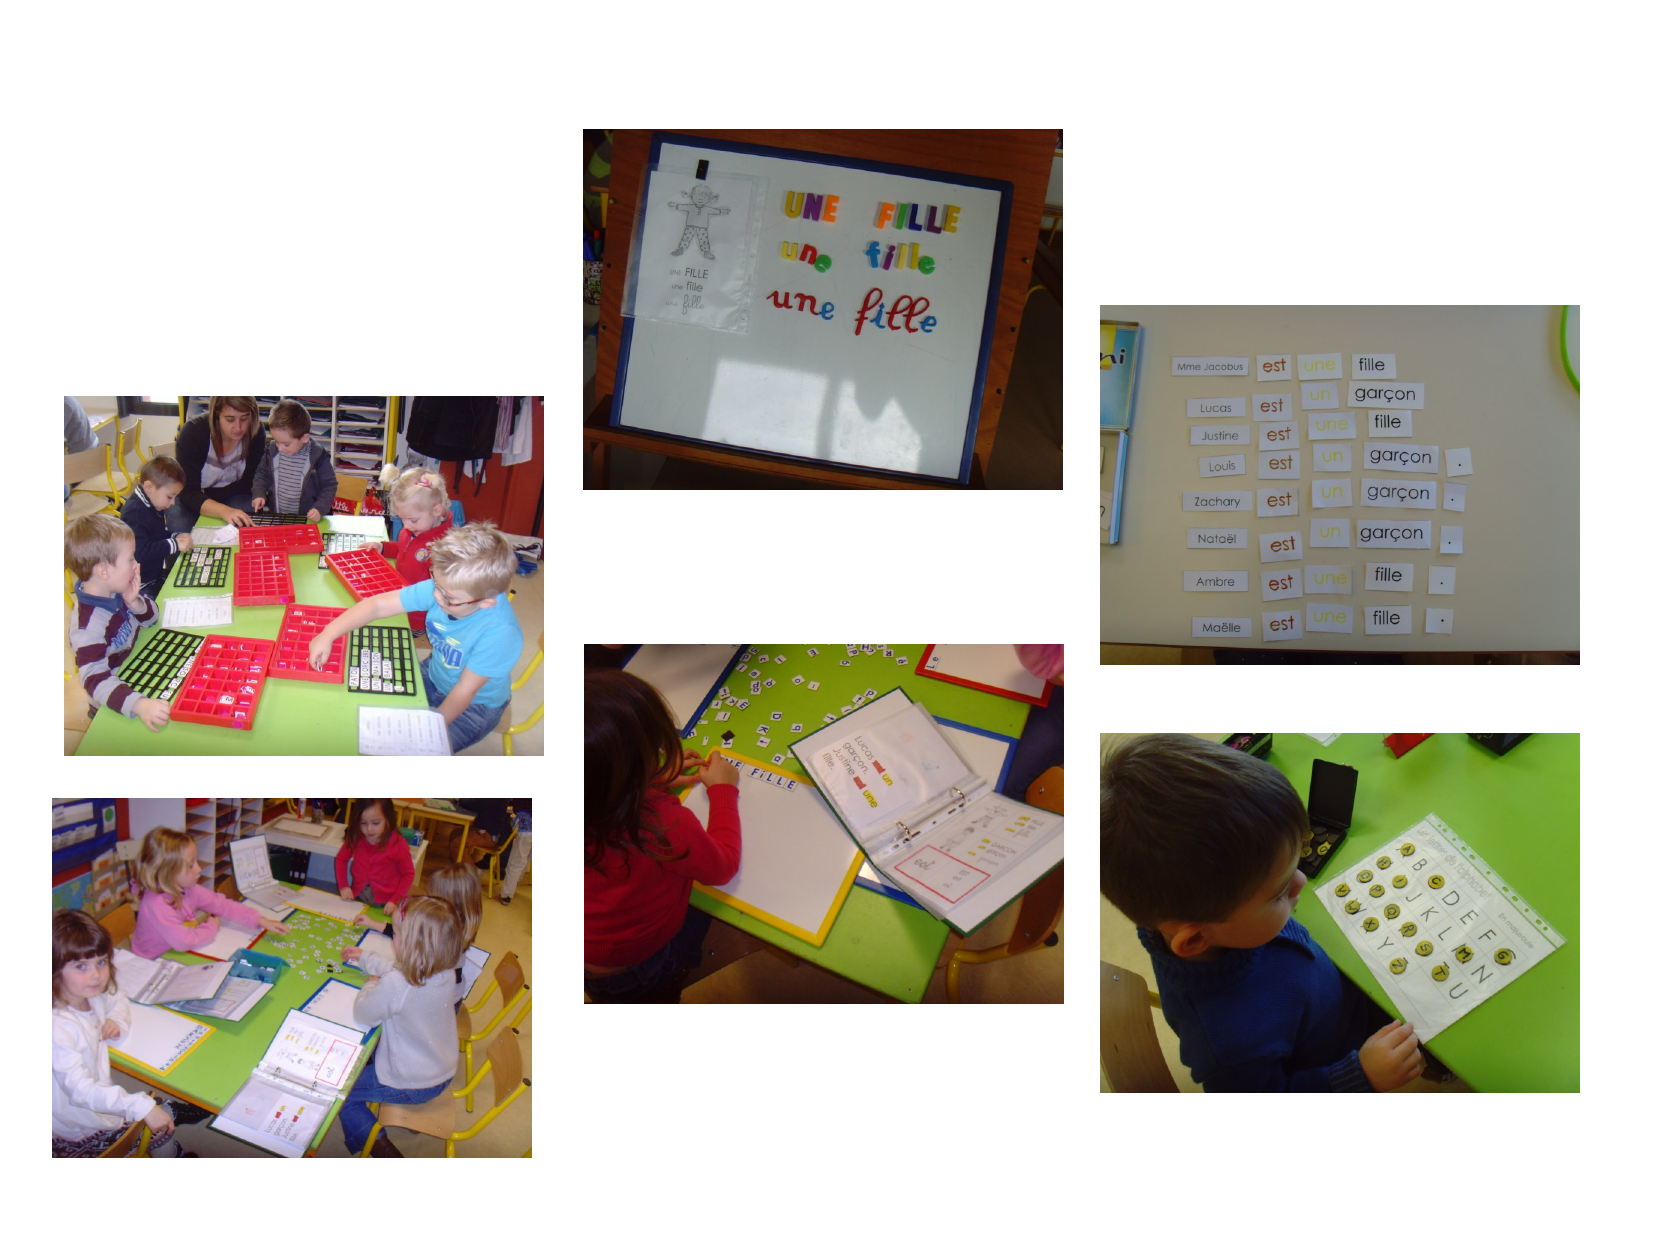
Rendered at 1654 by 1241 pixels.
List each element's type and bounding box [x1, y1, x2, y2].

picture [64, 396, 544, 756]
picture [1100, 733, 1580, 1093]
picture [1100, 305, 1580, 666]
picture [584, 644, 1064, 1004]
picture [52, 798, 532, 1158]
picture [583, 129, 1063, 490]
